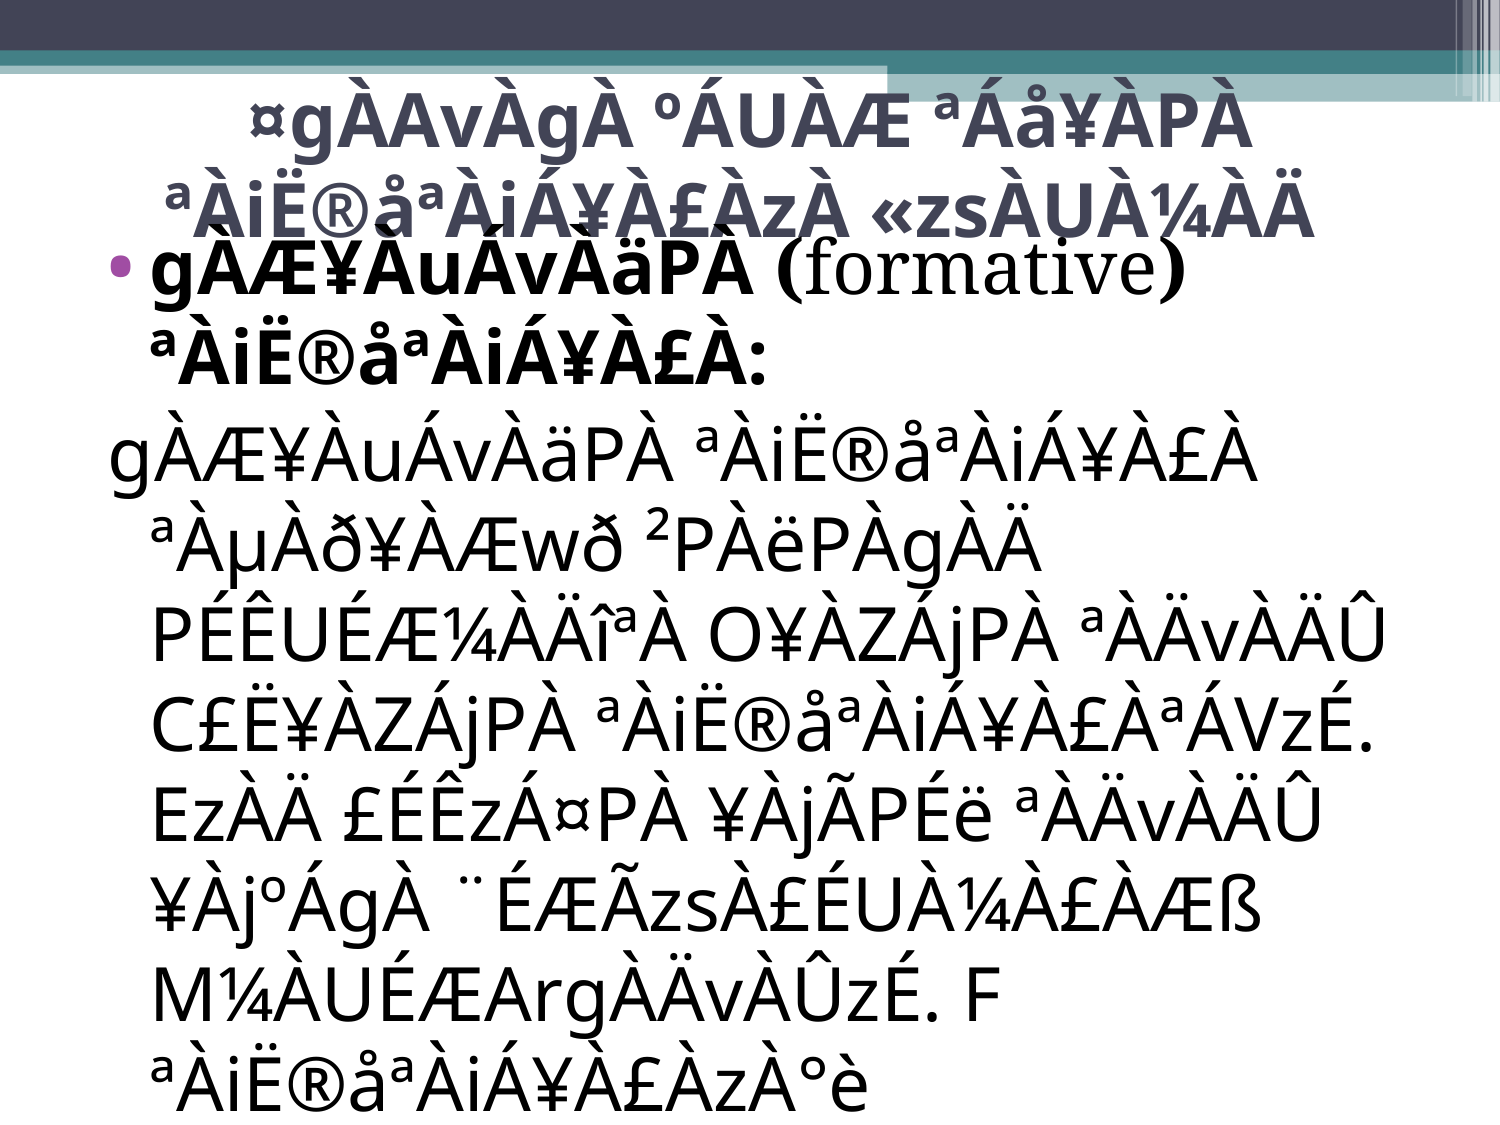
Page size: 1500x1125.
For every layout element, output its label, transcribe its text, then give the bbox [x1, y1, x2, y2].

list gÀÆ¥ÀuÁvÀäPÀ (formative) ªÀiË®åªÀiÁ¥À£À: gÀÆ¥ÀuÁvÀäPÀ ªÀiË®åªÀiÁ¥À£À ªÀµÀð¥ÀÆwð ²PÀëPÀgÀÄ PÉÊUÉÆ¼ÀÄîªÀ O¥ÀZÁjPÀ ªÀÄvÀÄÛ C£Ë¥ÀZÁjPÀ ªÀiË®åªÀiÁ¥À£ÀªÁVzÉ. EzÀÄ £ÉÊzÁ¤PÀ ¥ÀjÃPÉë ªÀÄvÀÄÛ ¥ÀjºÁgÀ ¨ÉÆÃzsÀ£ÉUÀ¼À£ÀÆß M¼ÀUÉÆArgÀÄvÀÛzÉ. F ªÀiË®åªÀiÁ¥À£ÀzÀ°è PÉÊUÉÆ¼ÀÄîªÀ ZÀlÄªÀnPÉUÀ¼ÉAzÀgÉ vÀgÀUÀw PÁAiÀÄðUÀ¼ÀÄ, gÀ¸À¥Àæ±Éß, UÀÈºÀ¥ÁoÀUÀ¼ÀÄ, AiÉÆÃd£É, ¤AiÉÆÃfvÀ PÁAiÀÄðUÀ¼ÀÄ, ¥ÀjÃPÉëUÀ¼ÀÄ EvÁå¢. [75, 212, 1426, 1079]
title ¤gÀAvÀgÀ ºÁUÀÆ ªÁå¥ÀPÀ ªÀiË®åªÀiÁ¥À£ÀzÀ «zsÀUÀ¼ÀÄ [75, 0, 1426, 212]
